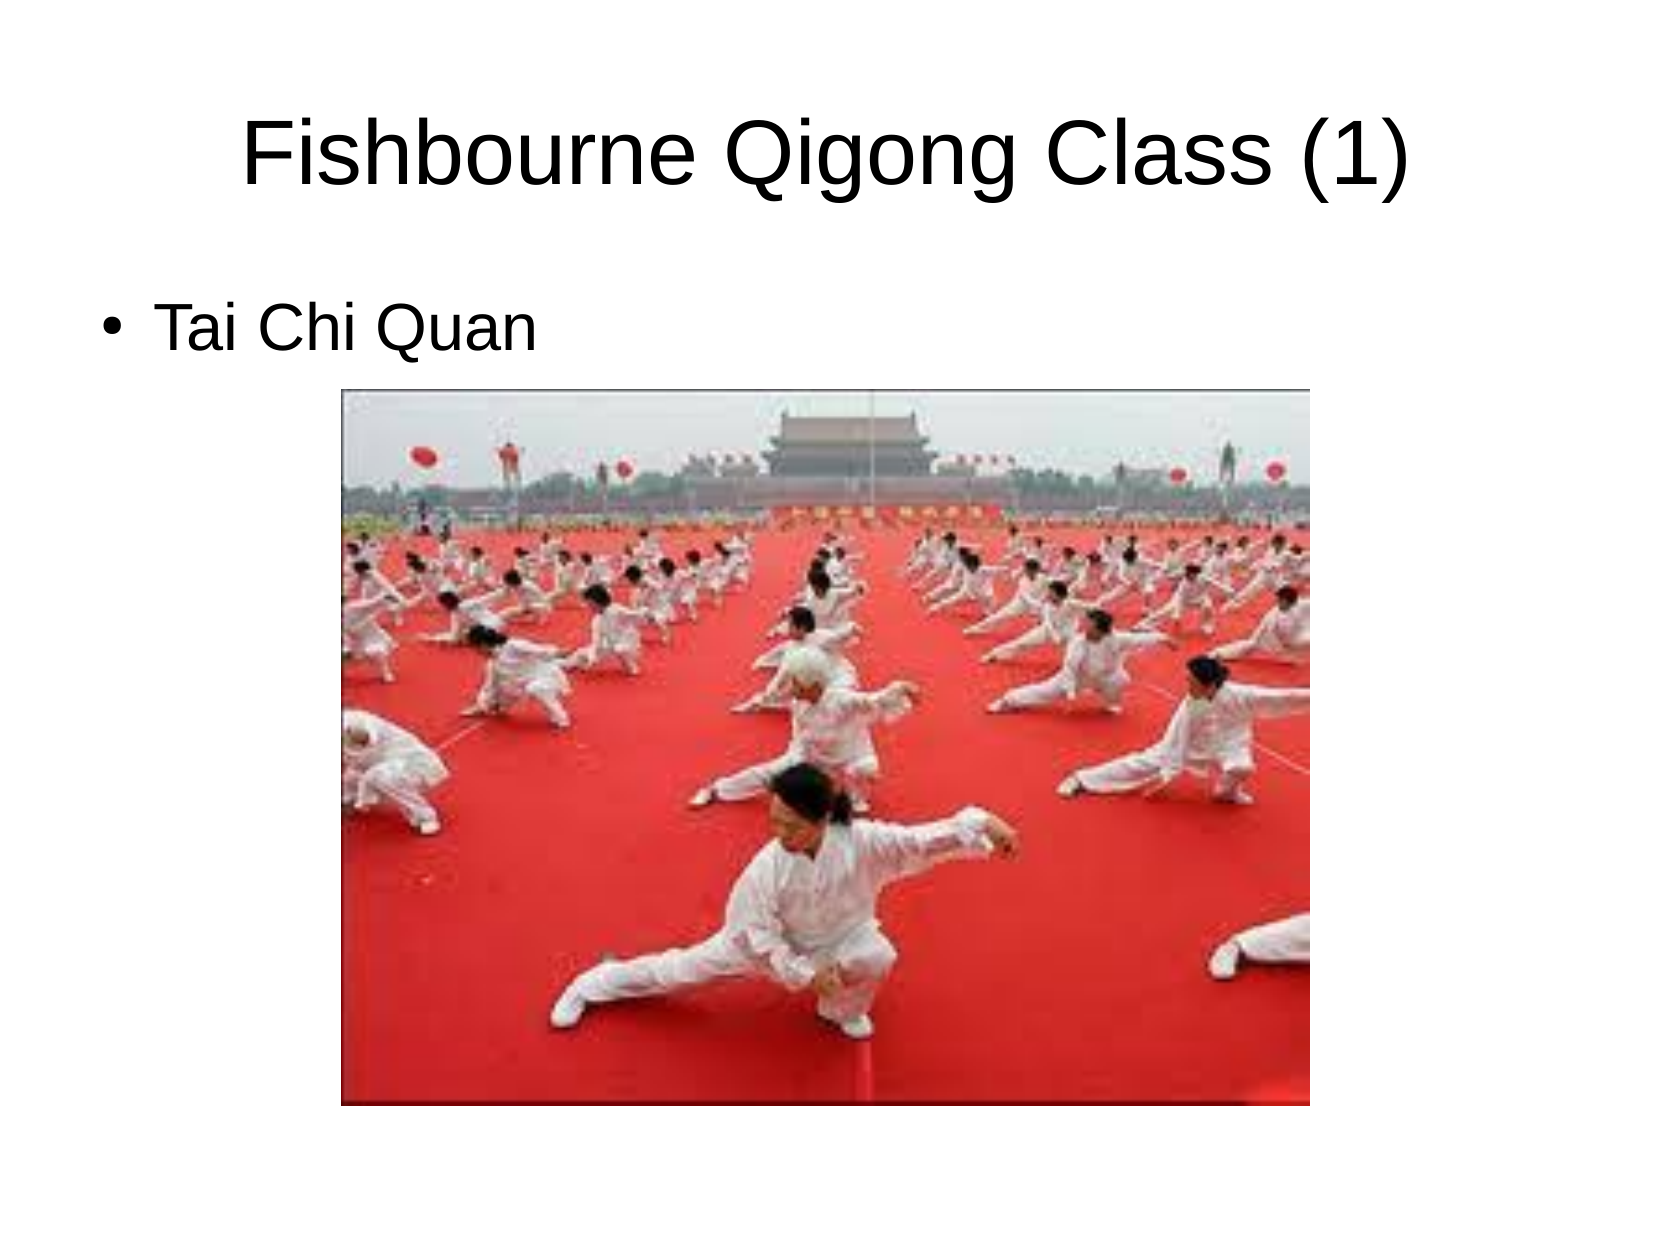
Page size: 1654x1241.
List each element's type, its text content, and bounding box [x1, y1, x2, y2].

picture [341, 389, 1310, 1106]
list Tai Chi Quan [82, 290, 1571, 1010]
title Fishbourne Qigong Class (1) [82, 49, 1571, 257]
